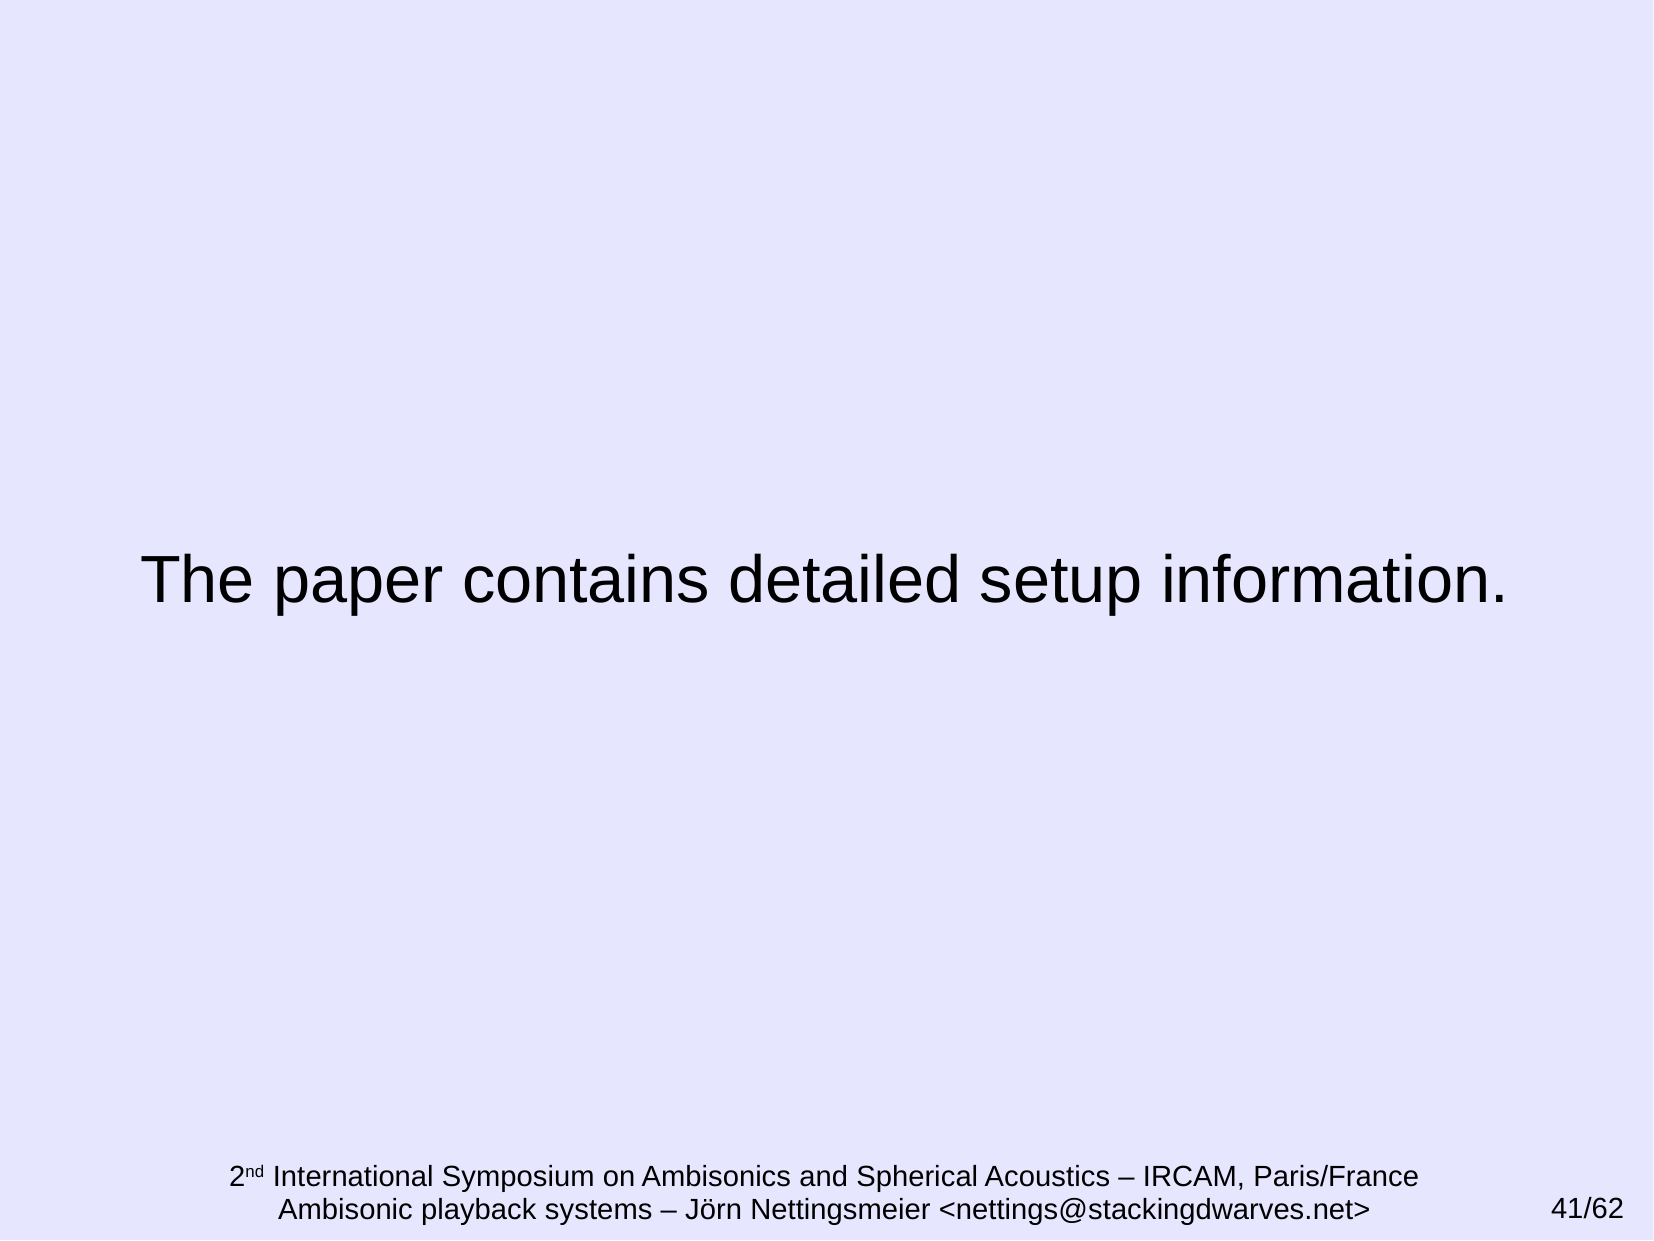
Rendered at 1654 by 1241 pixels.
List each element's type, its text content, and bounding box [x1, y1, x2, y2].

subtitle The paper contains detailed setup information. [37, 56, 1613, 1102]
